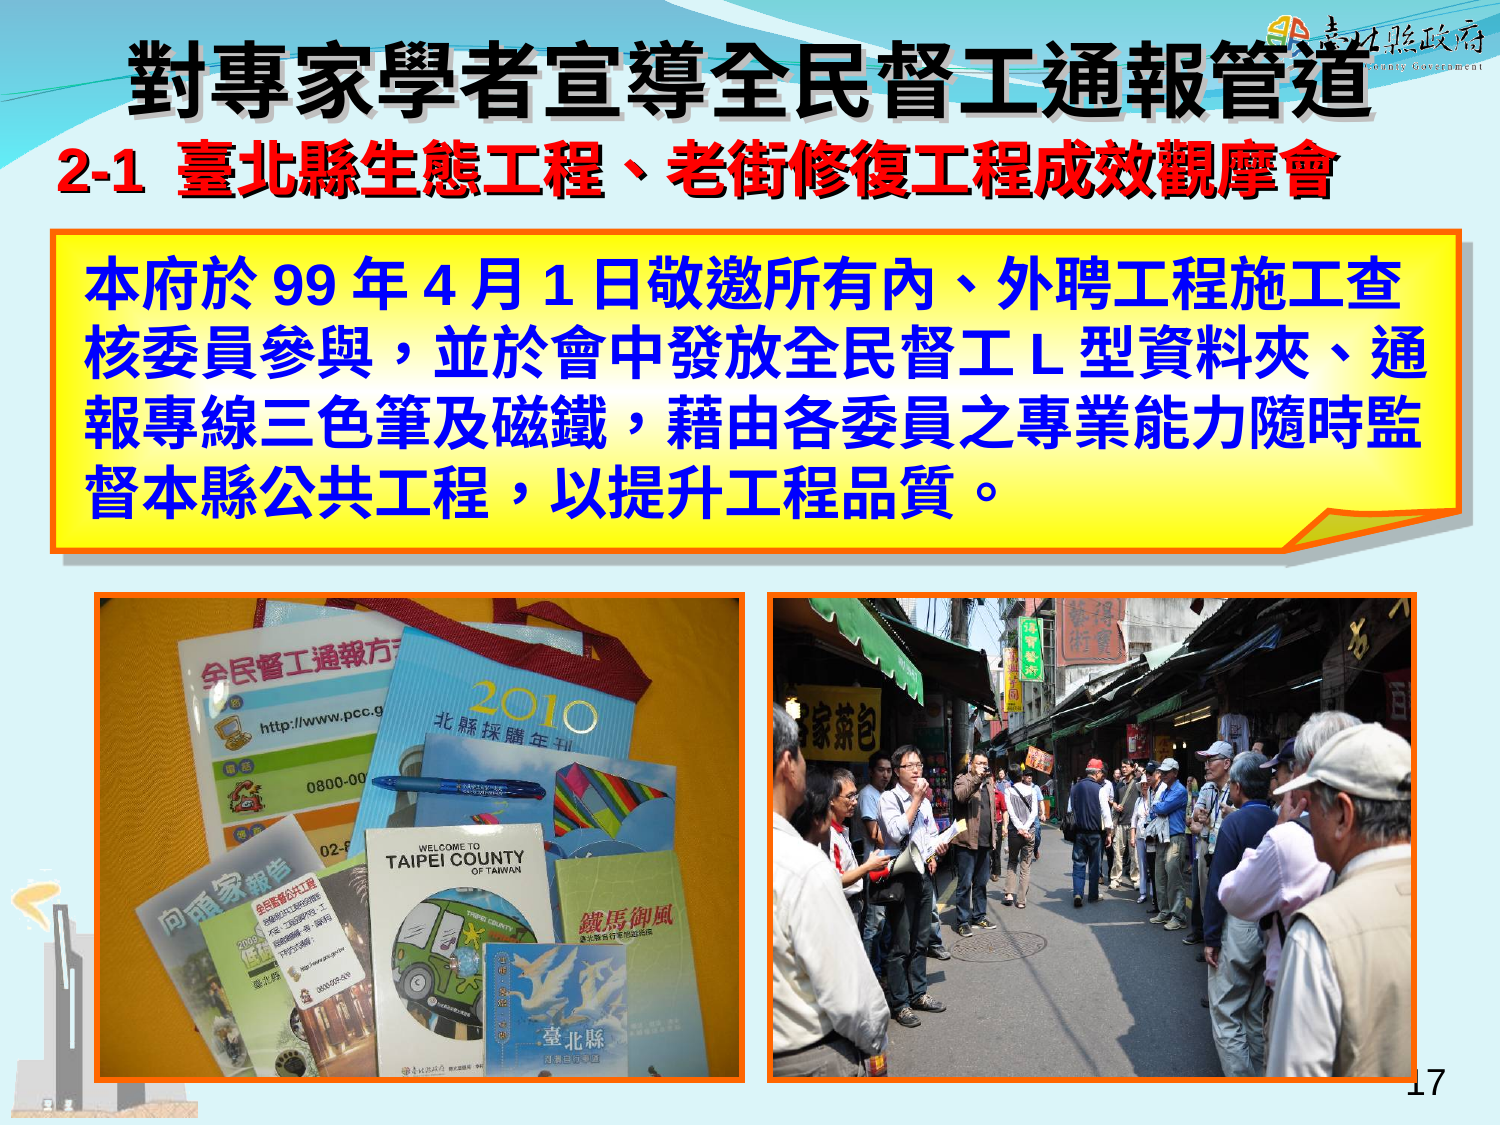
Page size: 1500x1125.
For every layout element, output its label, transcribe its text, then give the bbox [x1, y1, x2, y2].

picture [100, 597, 739, 1077]
title 對專家學者宣導全民督工通報管道 [75, 19, 1426, 113]
list 2-1 臺北縣生態工程、老街修復工程成效觀摩會 [41, 113, 1459, 220]
picture [773, 597, 1411, 1077]
picture [0, 0, 1500, 102]
text_box 本府於99年4月1日敬邀所有內、外聘工程施工查核委員參與，並於會中發放全民督工L型資料夾、通報專線三色筆及磁鐵，藉由各委員之專業能力隨時監督本縣公共工程，以提升工程品質。 [53, 231, 1459, 551]
picture [11, 869, 198, 1118]
